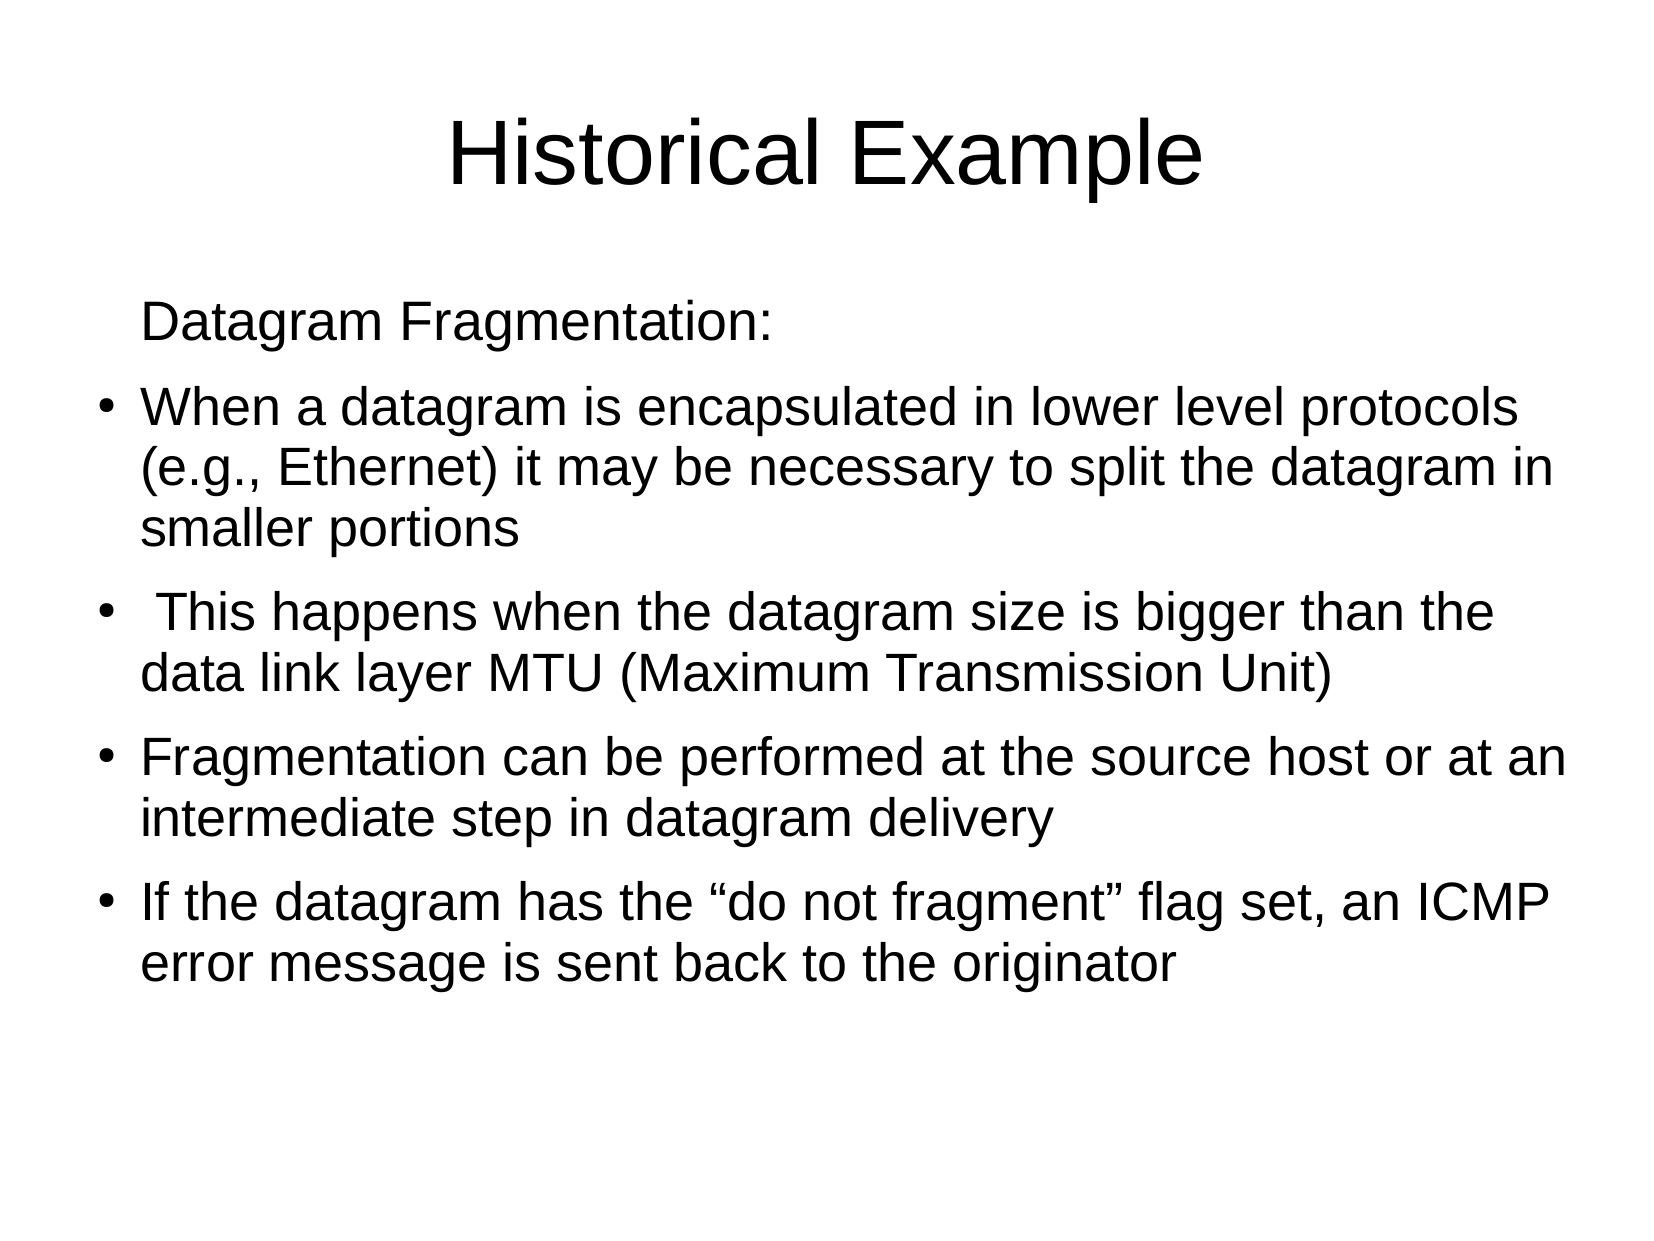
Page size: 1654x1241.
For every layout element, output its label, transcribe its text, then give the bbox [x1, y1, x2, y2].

title Historical Example [82, 49, 1571, 257]
list Datagram Fragmentation: When a datagram is encapsulated in lower level protocols (e.g., Ethernet) it may be necessary to split the datagram in smaller portions This happens when the datagram size is bigger than the data link layer MTU (Maximum Transmission Unit) Fragmentation can be performed at the source host or at an intermediate step in datagram delivery If the datagram has the “do not fragment” flag set, an ICMP error message is sent back to the originator [82, 290, 1571, 1010]
